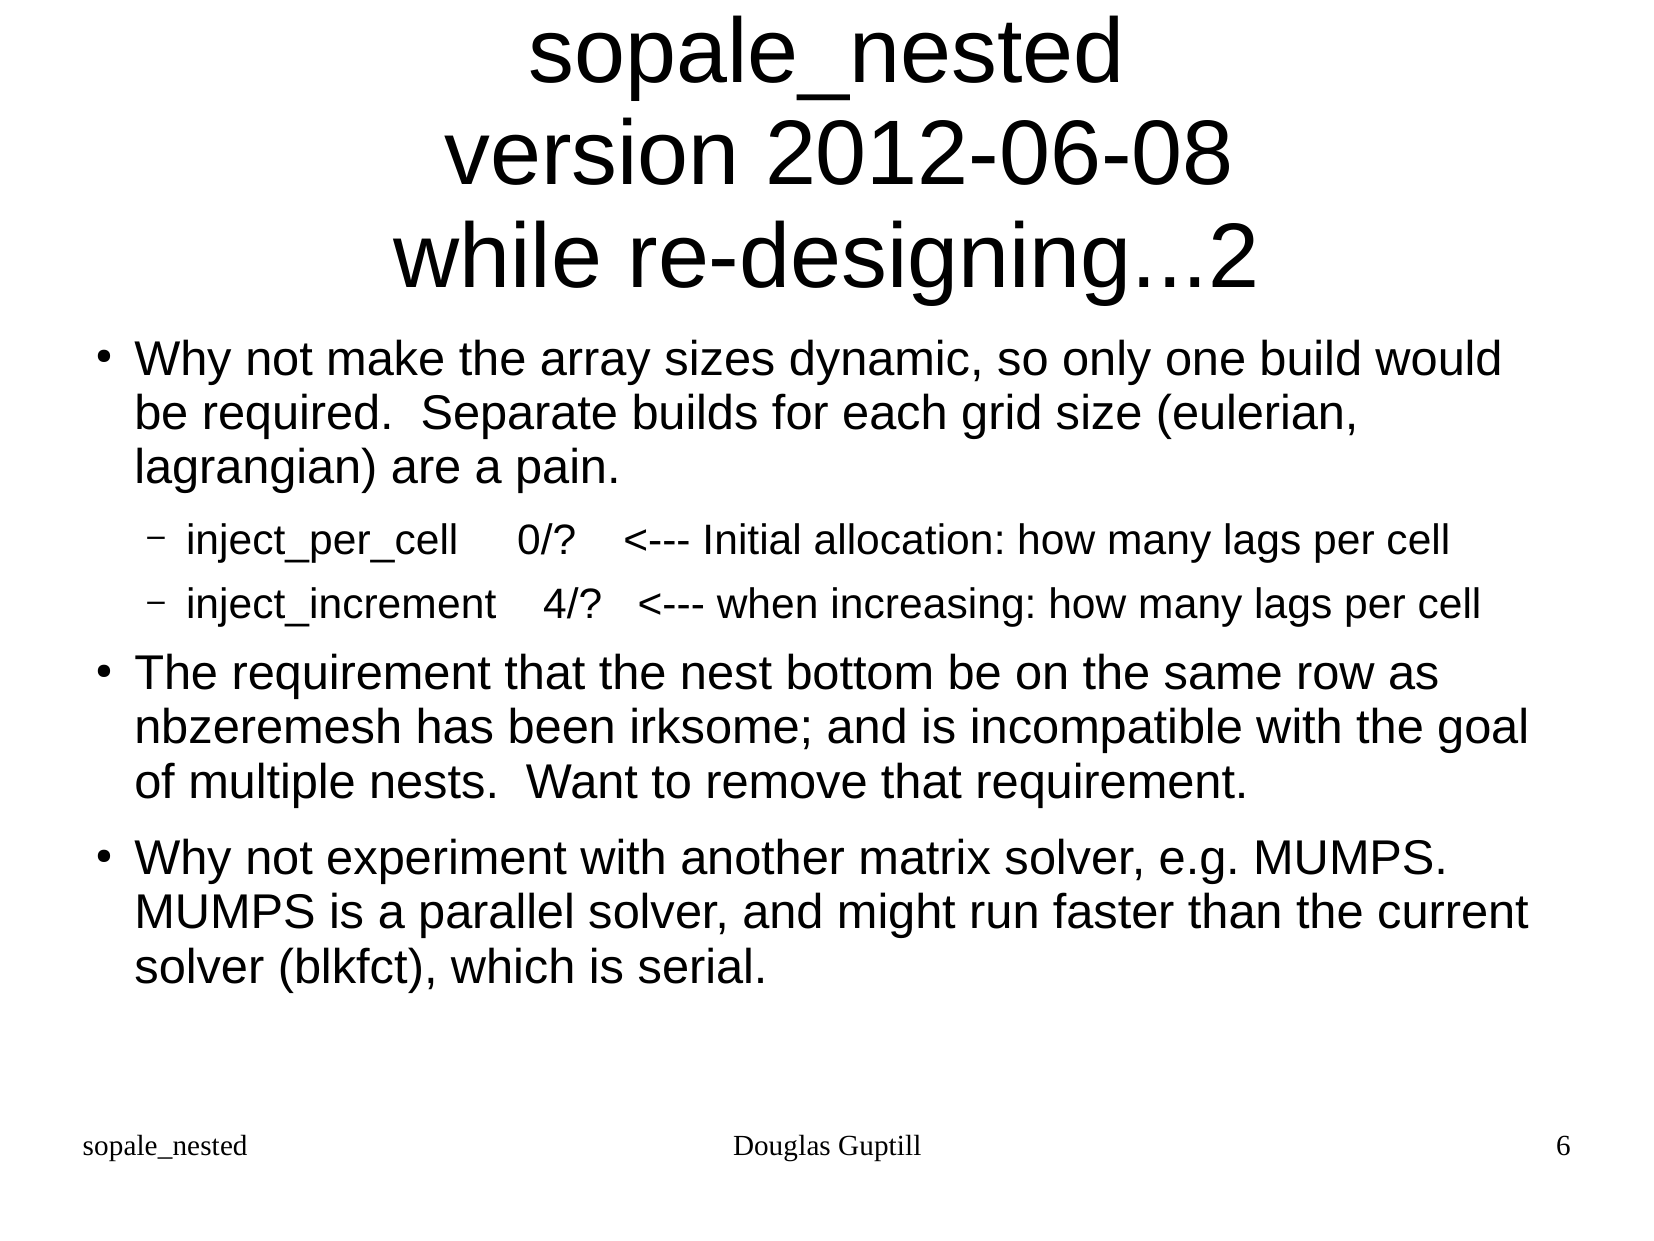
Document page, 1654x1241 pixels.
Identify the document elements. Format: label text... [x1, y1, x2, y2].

title sopale_nested version 2012-06-08 while re-designing...2 [82, 0, 1571, 307]
list Why not make the array sizes dynamic, so only one build would be required. Separate builds for each grid size (eulerian, lagrangian) are a pain. inject_per_cell 0/? <--- Initial allocation: how many lags per cell inject_increment 4/? <--- when increasing: how many lags per cell The requirement that the nest bottom be on the same row as nbzeremesh has been irksome; and is incompatible with the goal of multiple nests. Want to remove that requirement. Why not experiment with another matrix solver, e.g. MUMPS. MUMPS is a parallel solver, and might run faster than the current solver (blkfct), which is serial. [82, 330, 1538, 1010]
